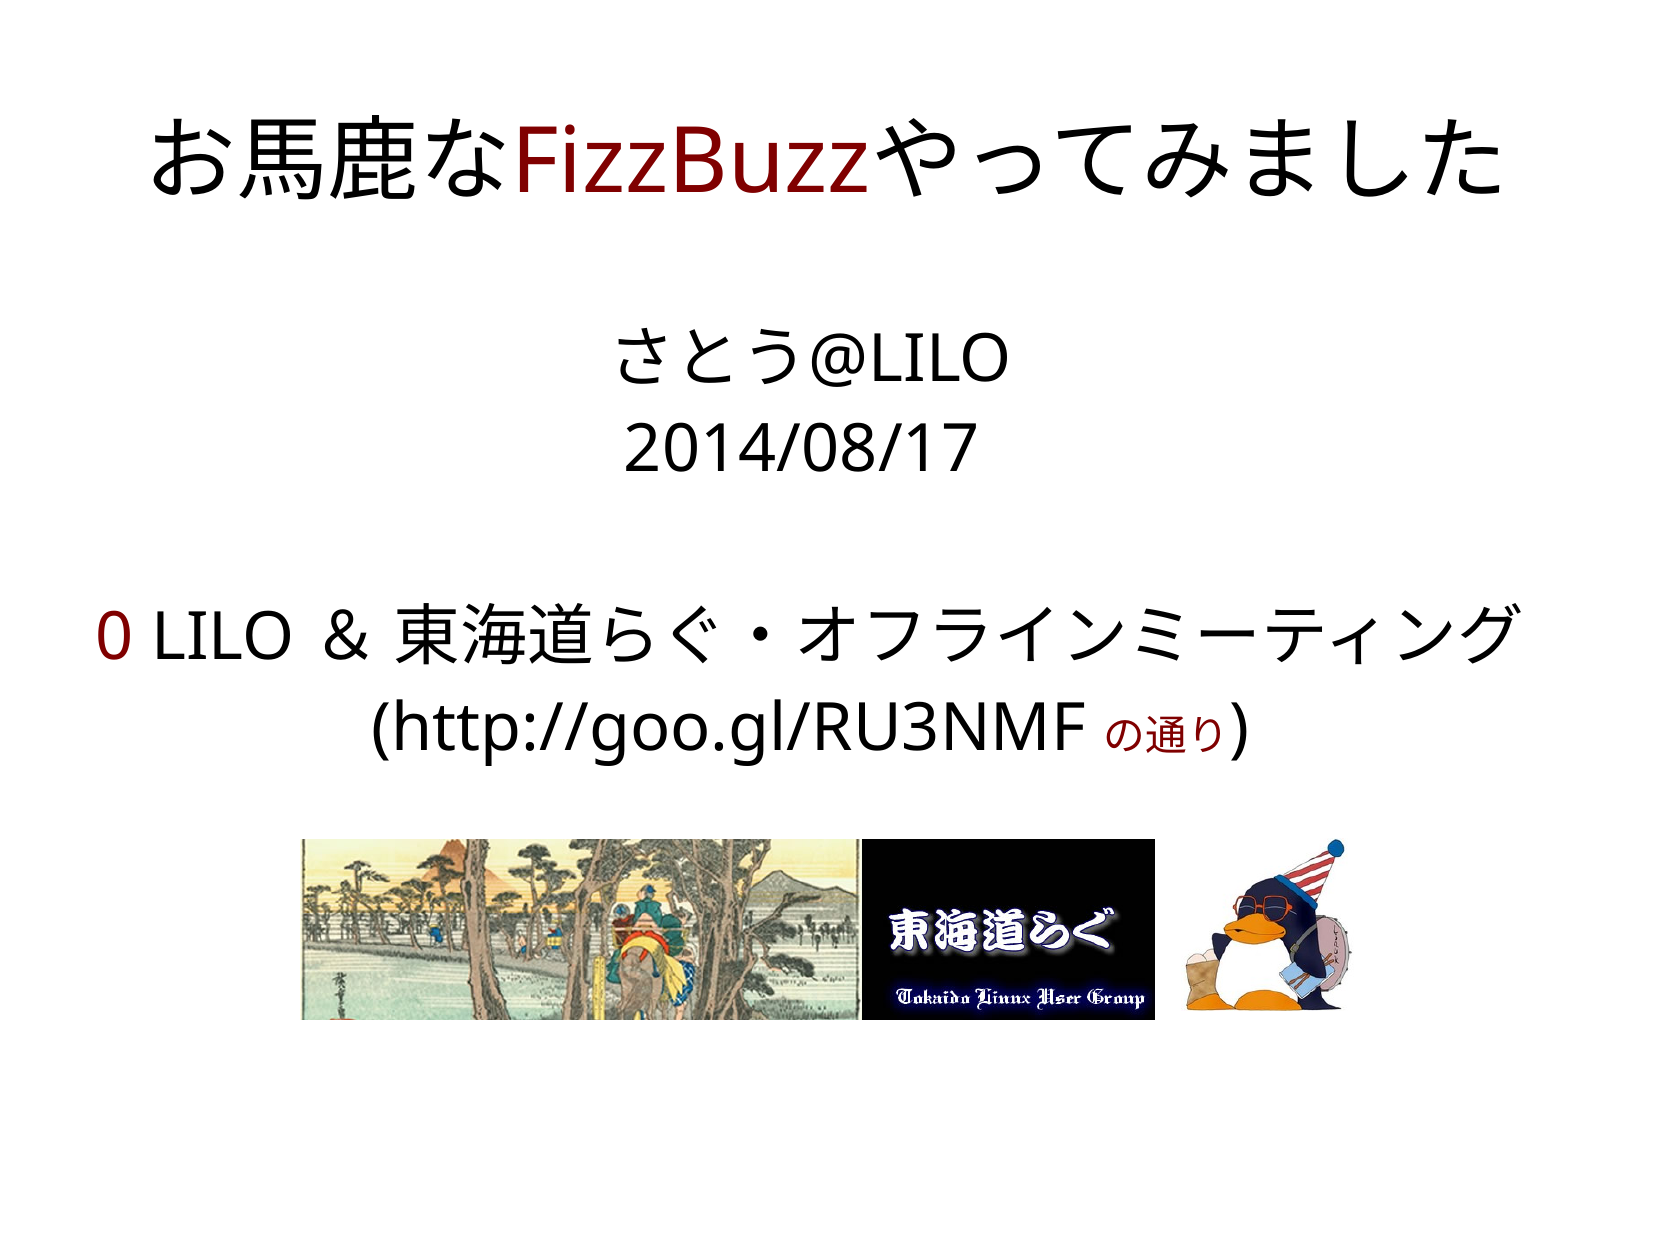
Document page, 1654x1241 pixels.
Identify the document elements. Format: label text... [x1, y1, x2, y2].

title お馬鹿なFizzBuzzやってみました [82, 49, 1571, 257]
picture [1181, 838, 1354, 1011]
picture [300, 839, 1155, 1020]
subtitle さとう@LILO 2014/08/17 0 LILO ＆ 東海道らぐ・オフラインミーティング (http://goo.gl/RU3NMF の通り) [82, 253, 1538, 820]
